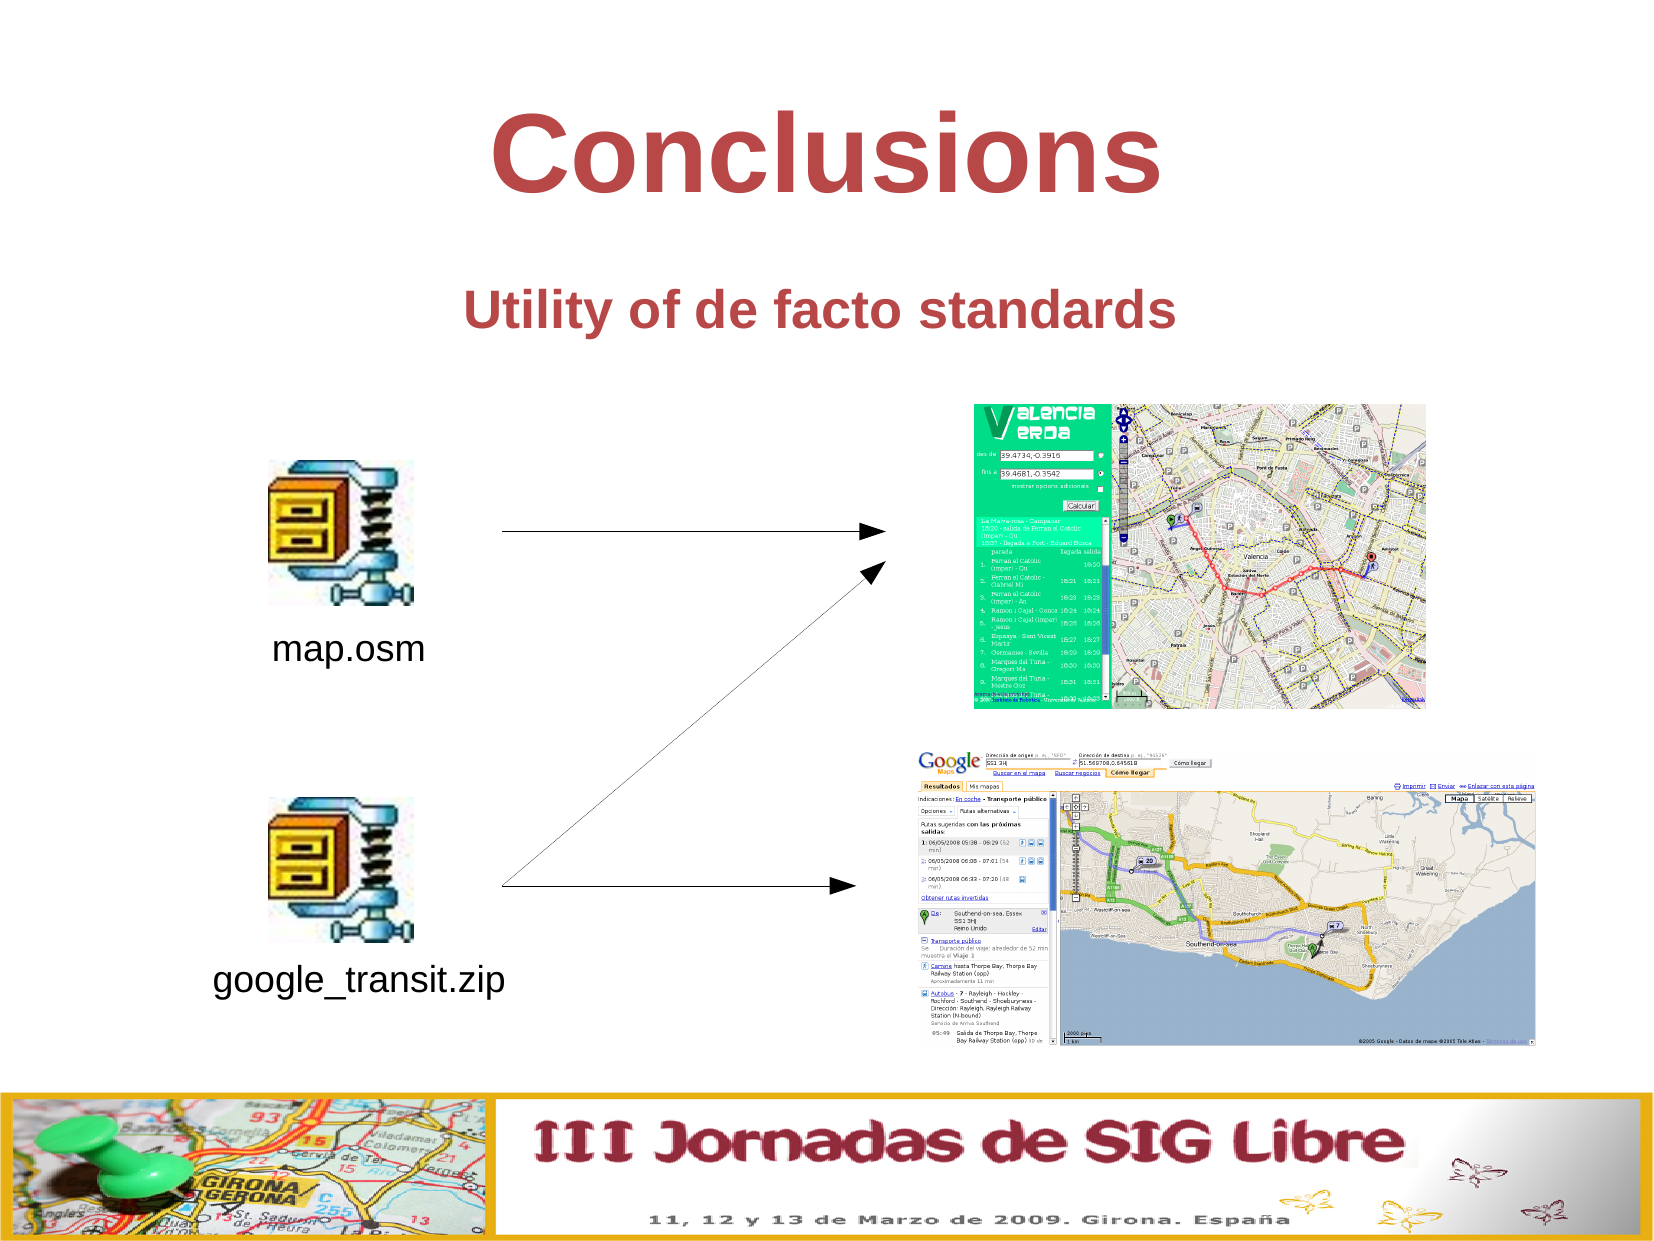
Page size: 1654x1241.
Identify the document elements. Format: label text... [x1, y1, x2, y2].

picture [974, 404, 1426, 709]
text_box Utility of de facto standards [448, 271, 1194, 369]
title Conclusions [82, 49, 1571, 257]
picture [268, 460, 414, 606]
picture [268, 797, 414, 943]
text_box google_transit.zip [197, 950, 521, 1022]
picture [915, 747, 1536, 1047]
picture [0, 1092, 1654, 1241]
text_box map.osm [257, 620, 441, 691]
